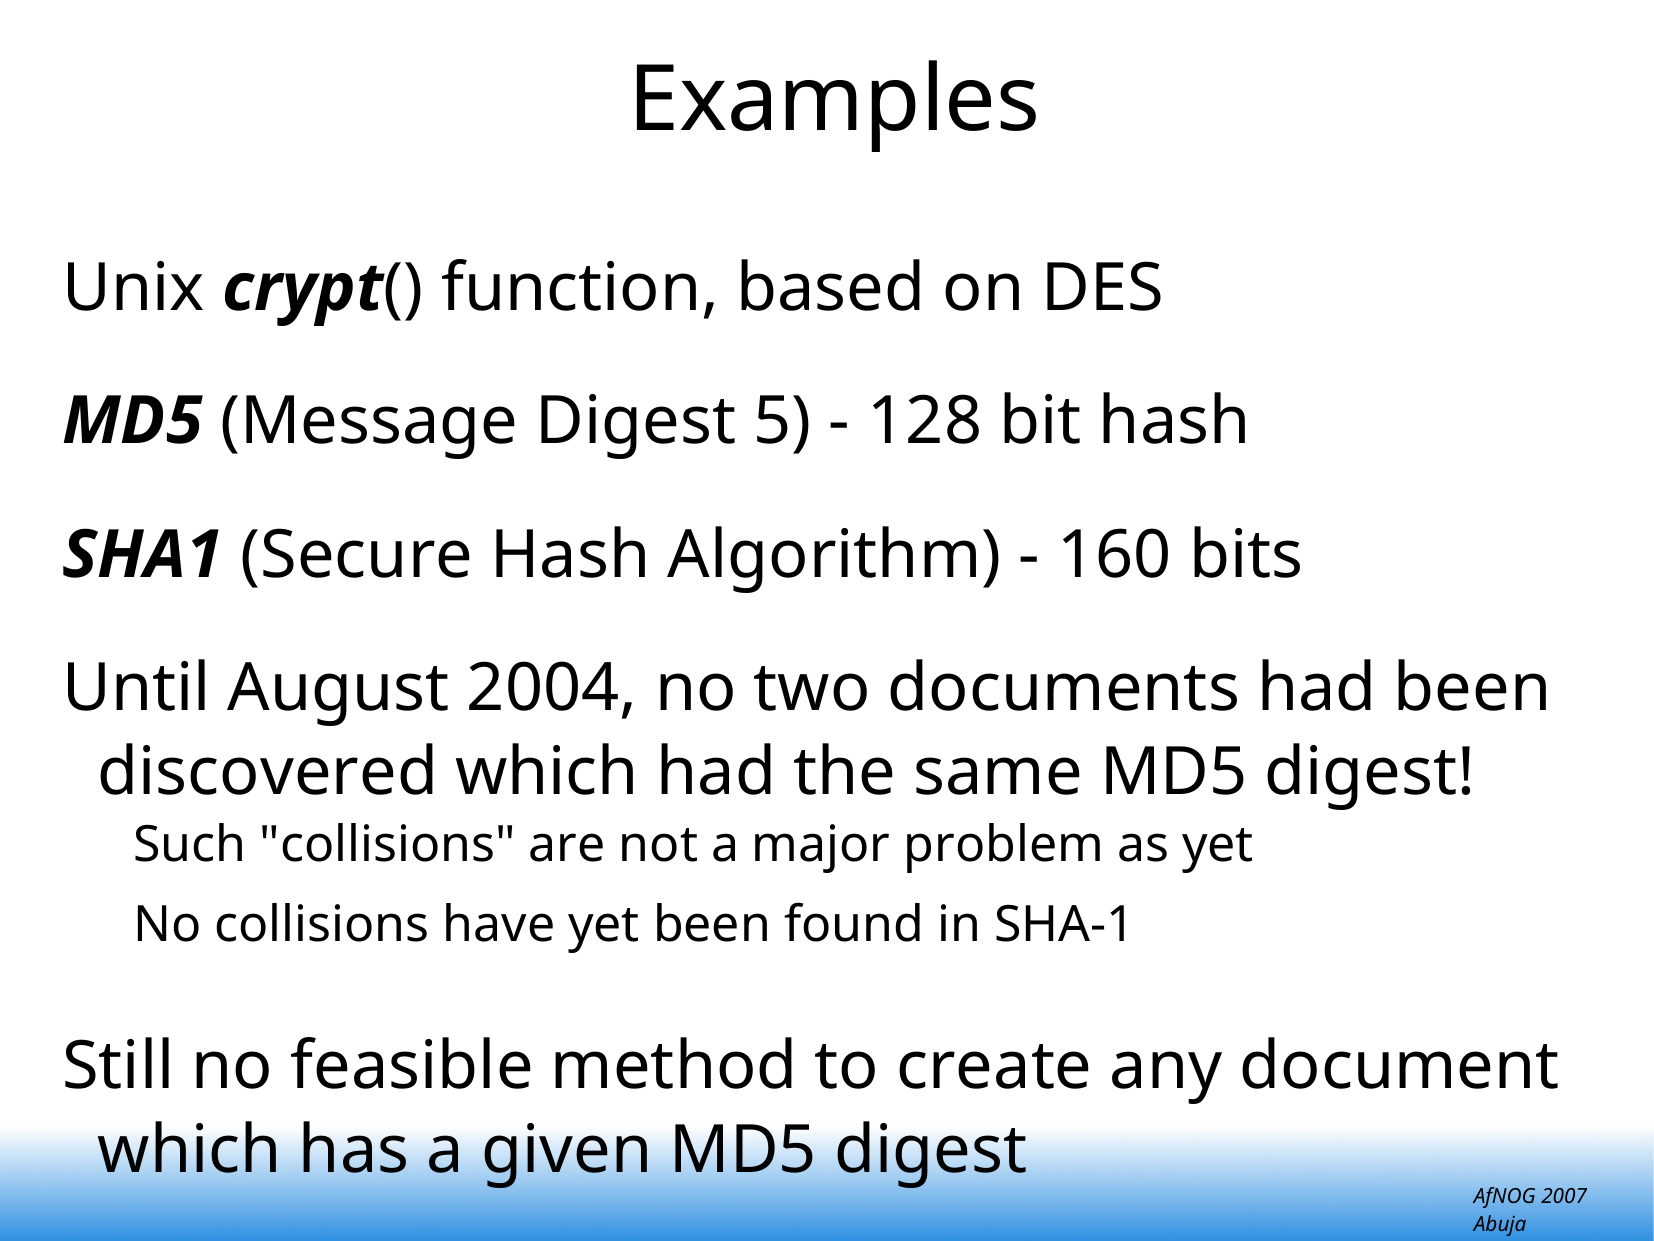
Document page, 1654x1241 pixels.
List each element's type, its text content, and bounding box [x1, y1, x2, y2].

picture [1555, 1189, 1561, 1202]
list Unix crypt() function, based on DES MD5 (Message Digest 5) - 128 bit hash SHA1 (Secure Hash Algorithm) - 160 bits Until August 2004, no two documents had been discovered which had the same MD5 digest! Such "collisions" are not a major problem as yet No collisions have yet been found in SHA-1 Still no feasible method to create any document which has a given MD5 digest [26, 243, 1567, 1188]
picture [0, 1124, 1654, 1241]
picture [1509, 1190, 1518, 1202]
picture [1497, 1188, 1504, 1200]
title Examples [592, 32, 1077, 149]
